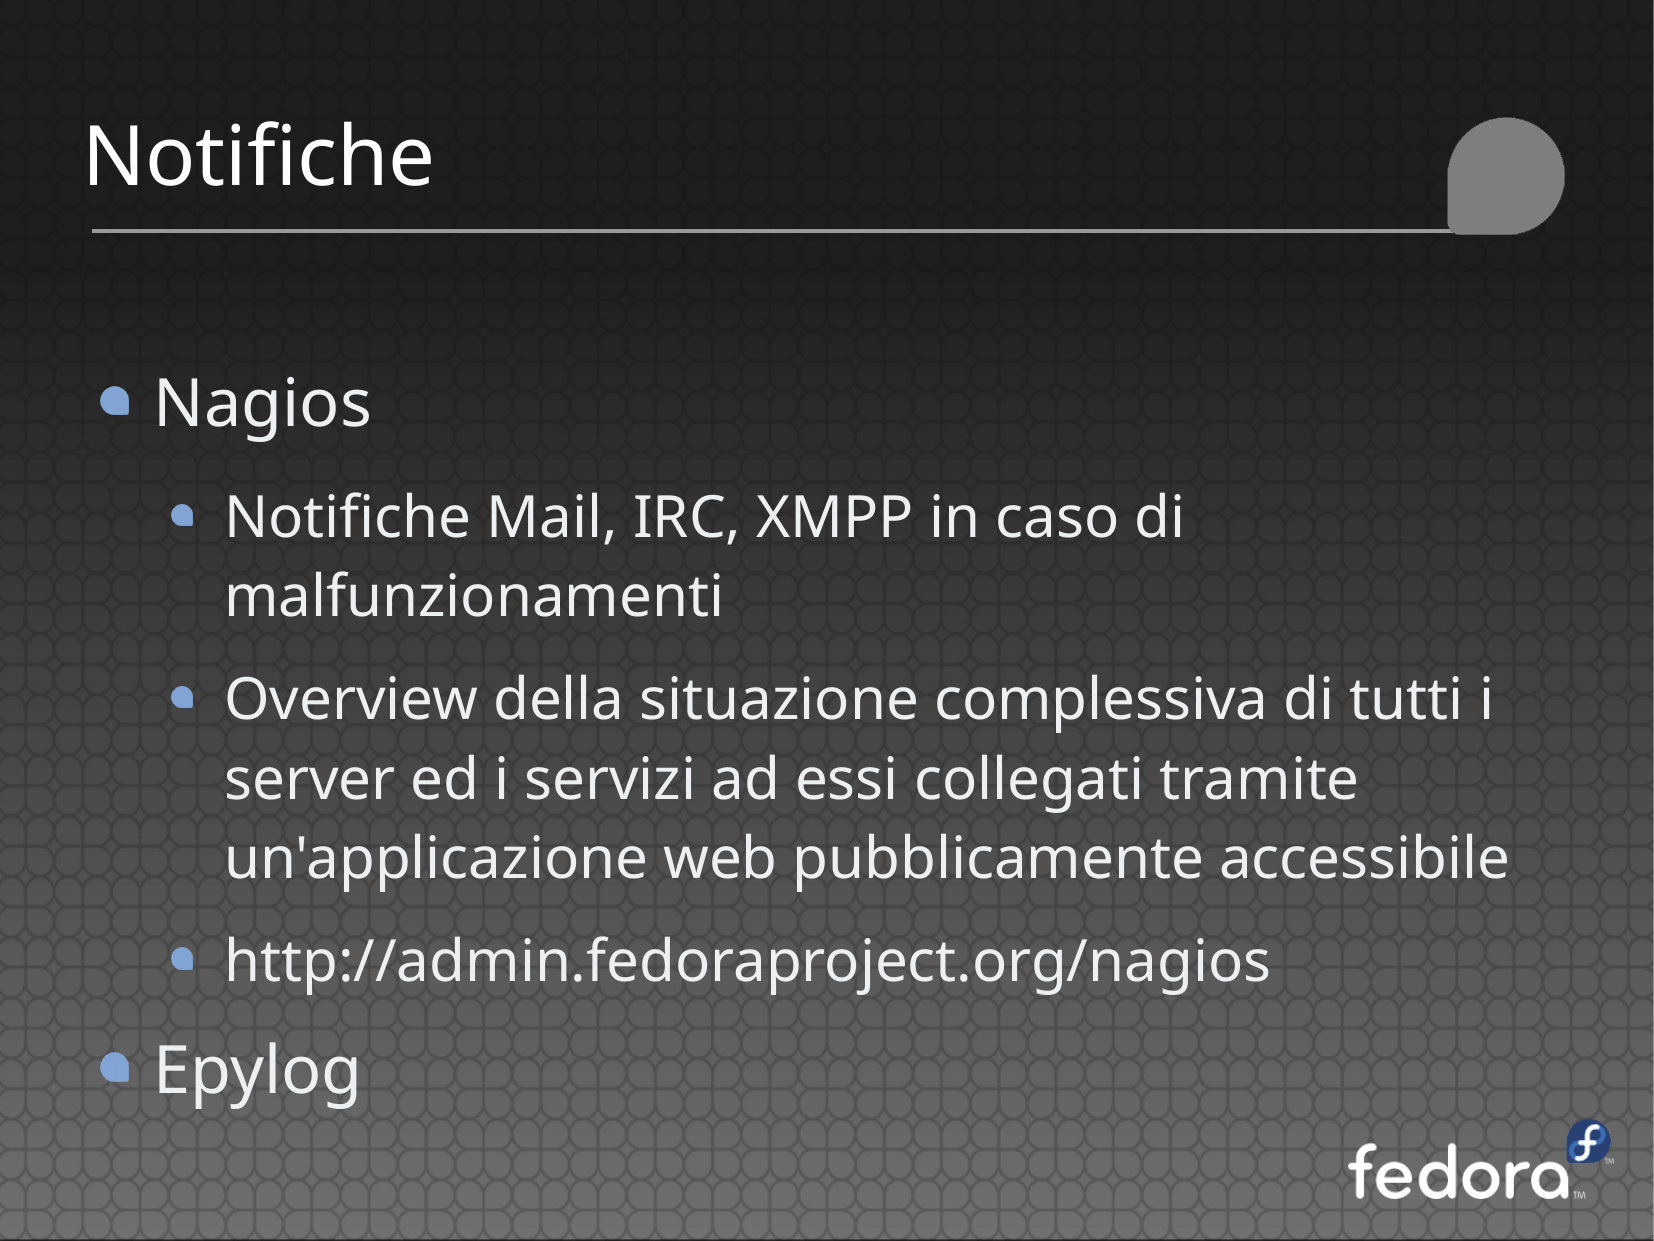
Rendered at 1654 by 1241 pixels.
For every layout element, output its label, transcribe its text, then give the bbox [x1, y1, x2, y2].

picture [0, 0, 1654, 1241]
title Notifiche [82, 49, 1571, 257]
list Nagios Notifiche Mail, IRC, XMPP in caso di malfunzionamenti Overview della situazione complessiva di tutti i server ed i servizi ad essi collegati tramite un'applicazione web pubblicamente accessibile http://admin.fedoraproject.org/nagios Epylog [82, 355, 1571, 1174]
